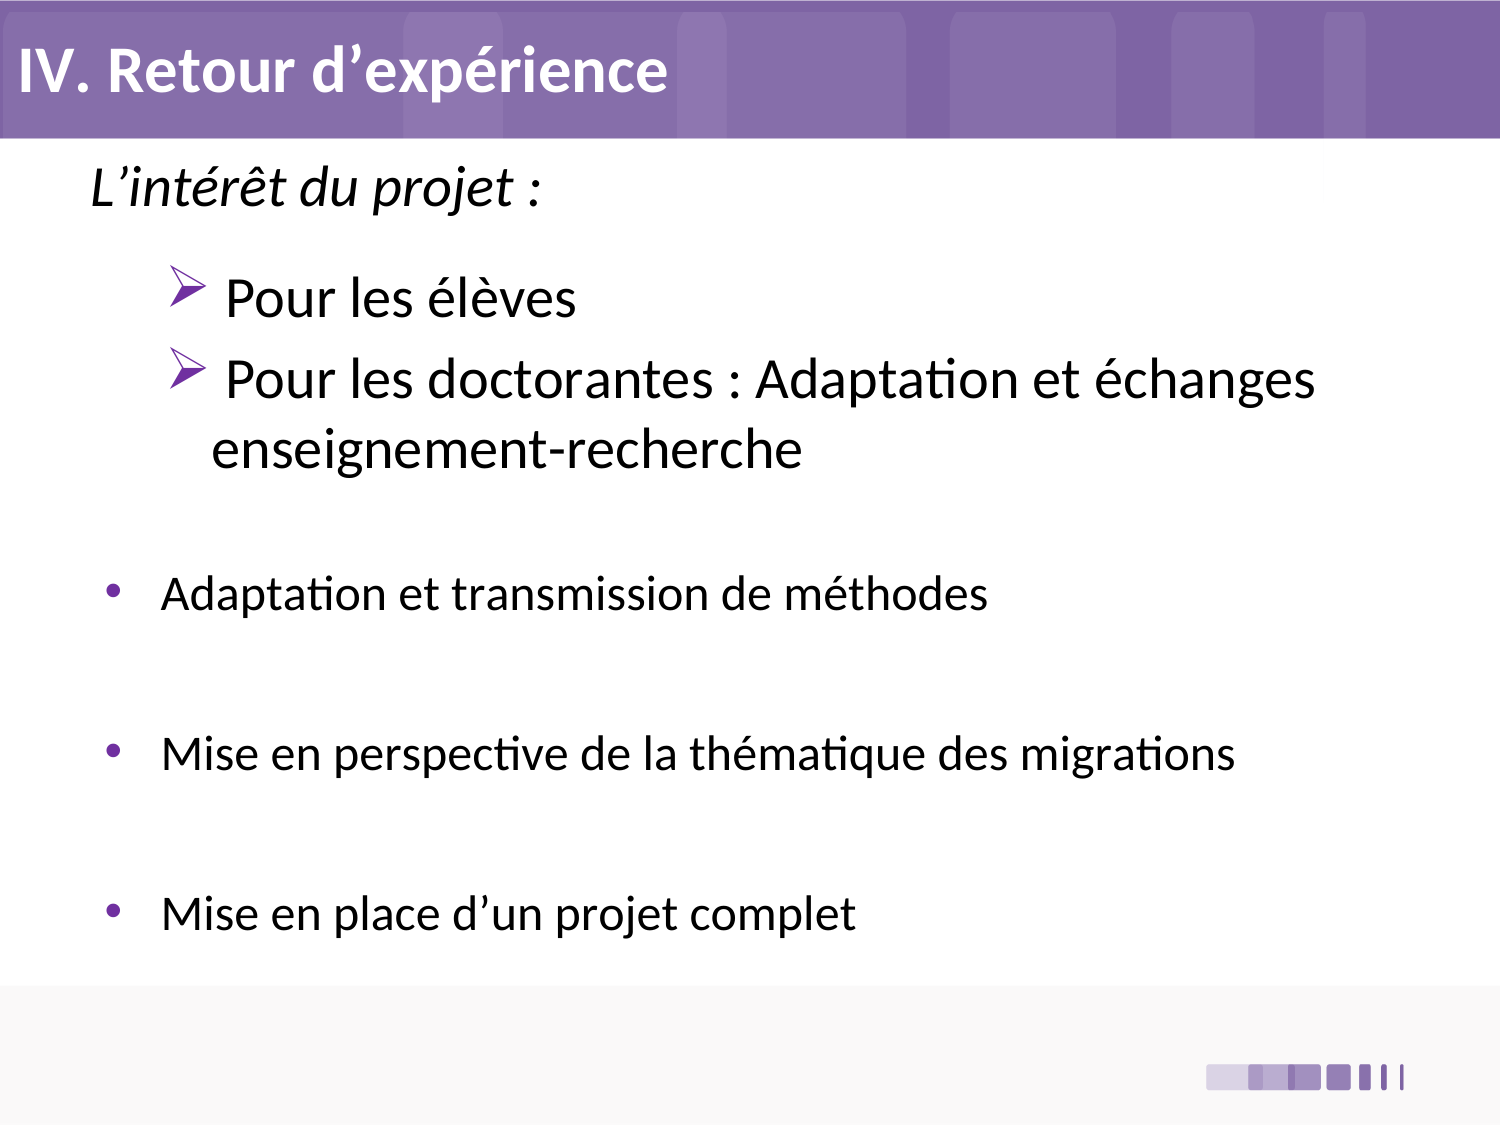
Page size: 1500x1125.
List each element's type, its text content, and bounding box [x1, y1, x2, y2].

text_box L’intérêt du projet : Pour les élèves Pour les doctorantes : Adaptation et échanges enseignement-recherche Adaptation et transmission de méthodes Mise en perspective de la thématique des migrations Mise en place d’un projet complet [75, 140, 1426, 950]
picture [0, 0, 1500, 1125]
